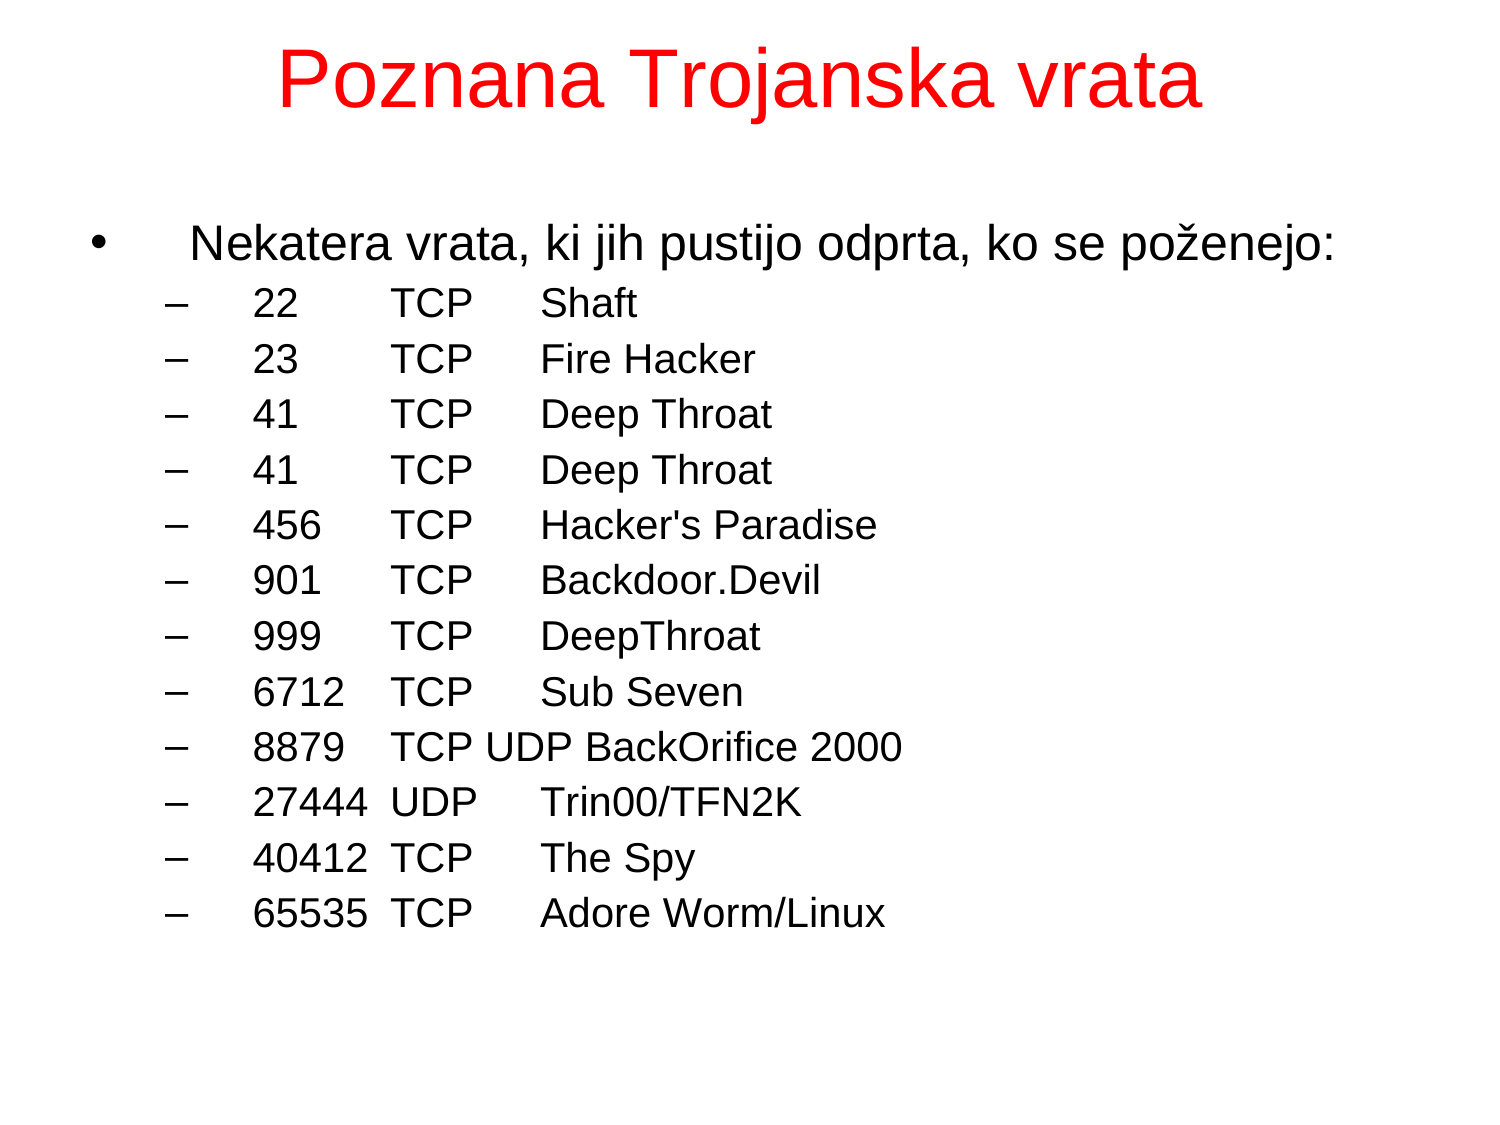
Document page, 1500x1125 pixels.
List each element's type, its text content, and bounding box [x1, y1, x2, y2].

title Poznana Trojanska vrata [64, 0, 1415, 149]
list Nekatera vrata, ki jih pustijo odprta, ko se poženejo: 22 TCP Shaft 23 TCP Fire Hacker 41 TCP Deep Throat 41 TCP Deep Throat 456 TCP Hacker's Paradise 901 TCP Backdoor.Devil 999 TCP DeepThroat 6712 TCP Sub Seven 8879 TCP UDP BackOrifice 2000 27444 UDP Trin00/TFN2K 40412 TCP The Spy 65535 TCP Adore Worm/Linux [75, 209, 1426, 953]
